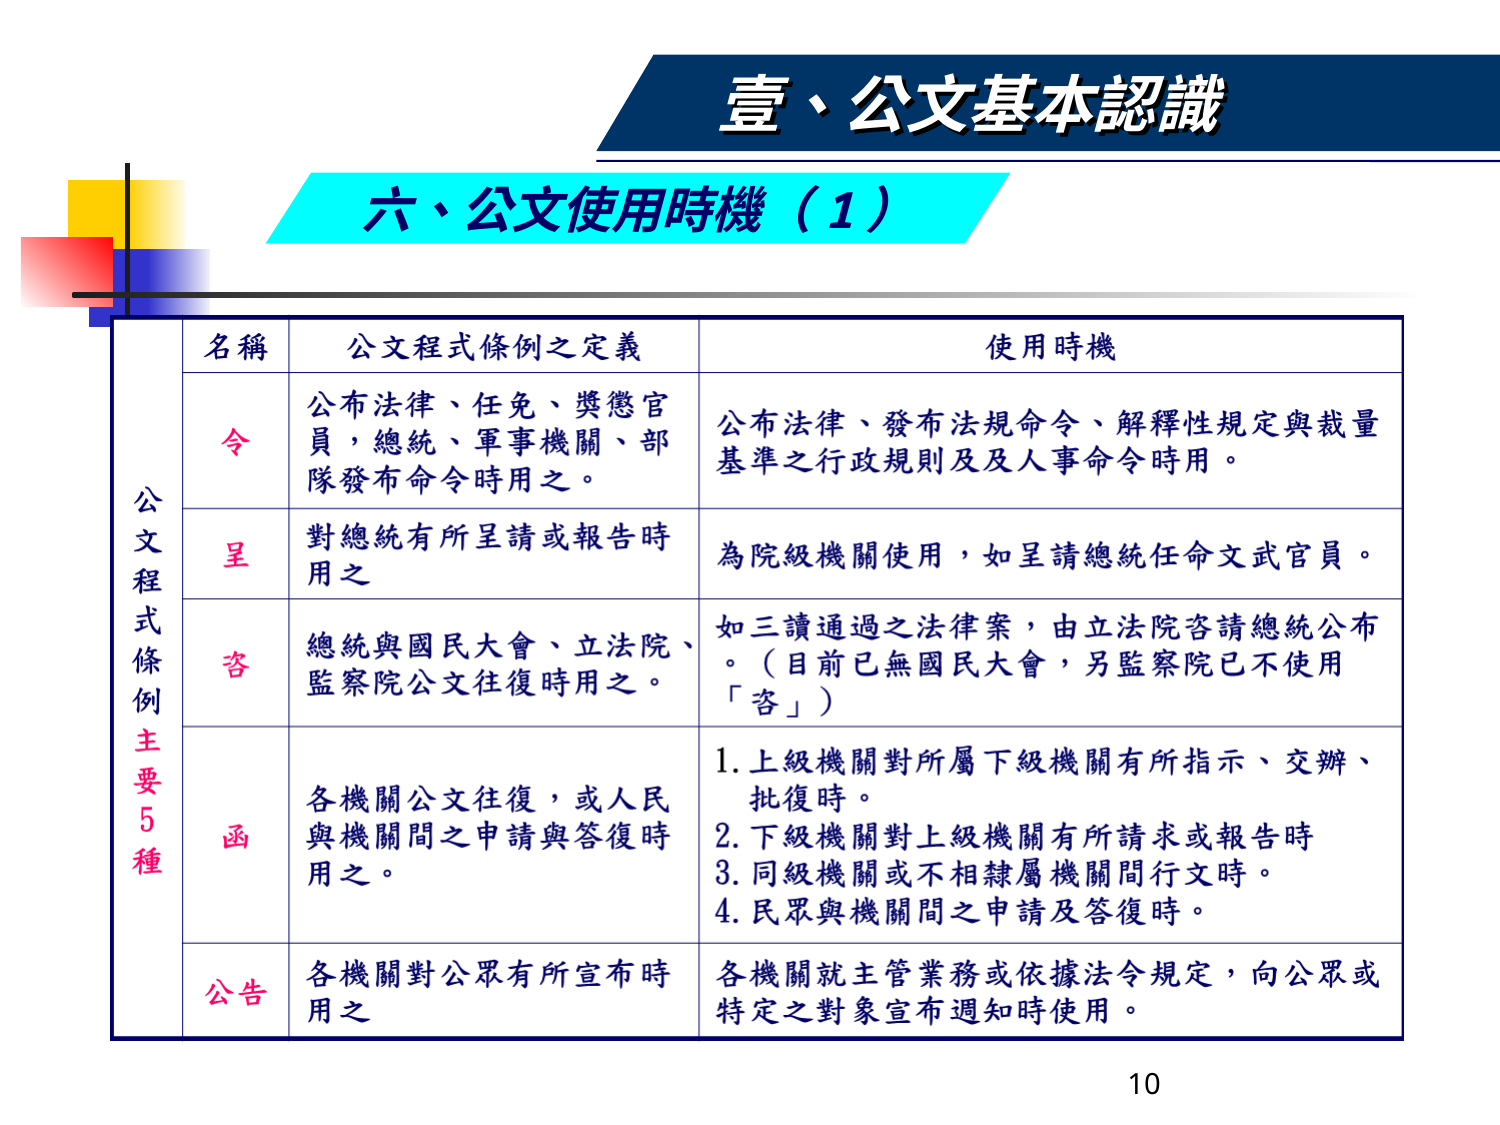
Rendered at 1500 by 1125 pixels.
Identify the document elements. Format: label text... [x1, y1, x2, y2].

text_box 六、公文使用時機（1） [265, 172, 1011, 244]
picture [110, 314, 1404, 1049]
text_box 壹、公文基本認識 [596, 54, 1500, 152]
text_box <編號> [1112, 1037, 1426, 1113]
